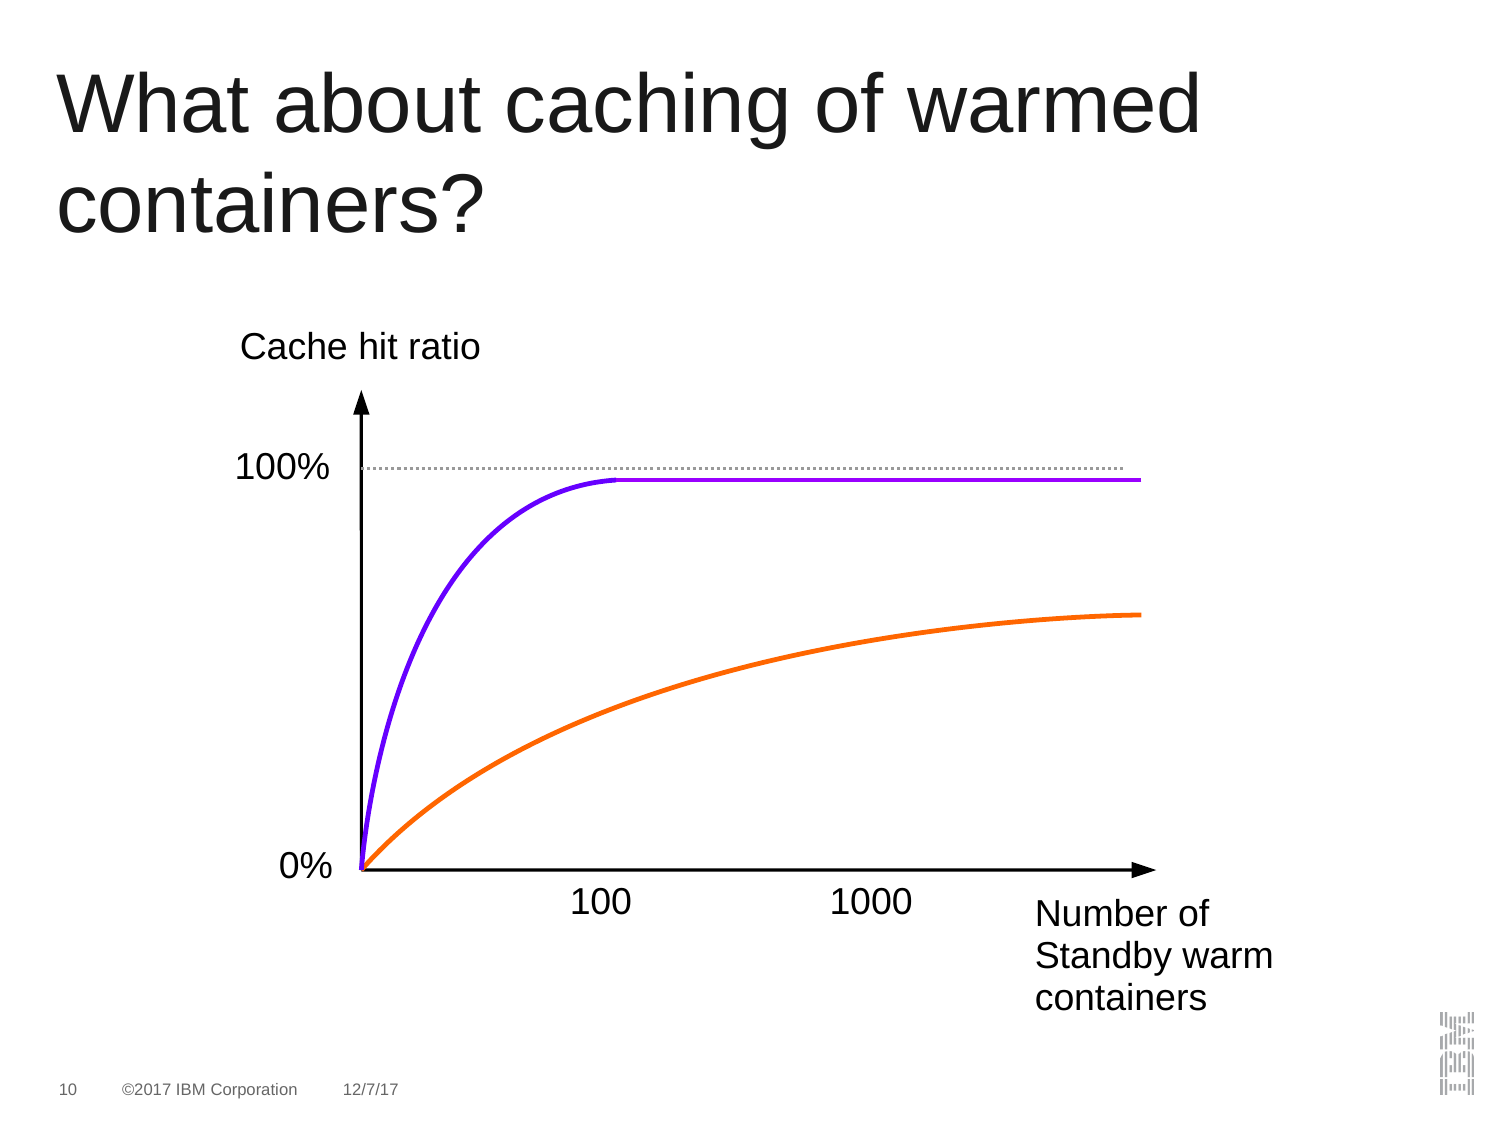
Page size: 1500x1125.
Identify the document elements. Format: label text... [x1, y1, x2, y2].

text_box Cache hit ratio [225, 318, 511, 379]
text_box 1000 [814, 873, 938, 931]
text_box What about caching of warmed containers? [56, 49, 1440, 200]
picture [1440, 1012, 1474, 1095]
text_box 0% [264, 837, 348, 894]
text_box Number of Standby warm containers [1020, 885, 1289, 1026]
text_box 100 [555, 873, 658, 931]
text_box 100% [219, 438, 346, 511]
